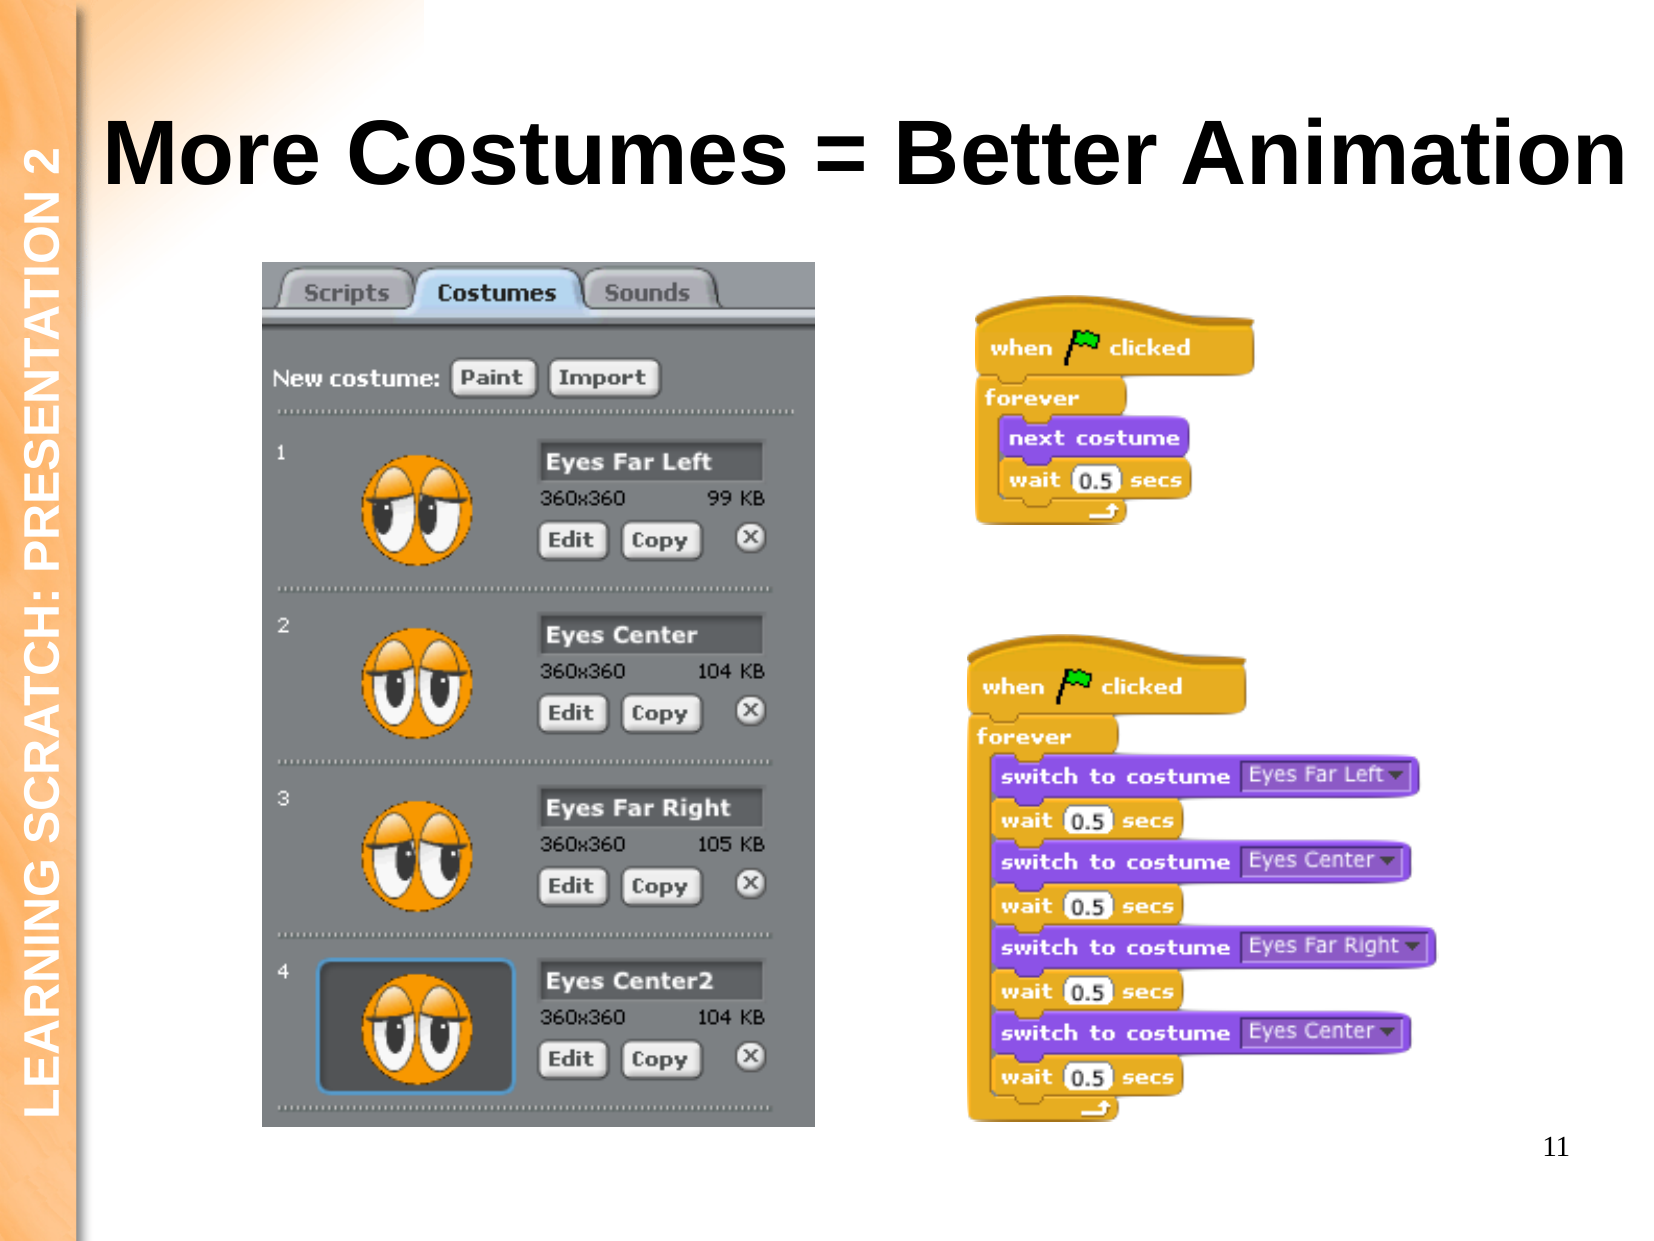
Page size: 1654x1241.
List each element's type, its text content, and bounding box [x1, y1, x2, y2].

title More Costumes = Better Animation [82, 56, 1651, 250]
picture [975, 295, 1257, 526]
picture [967, 634, 1439, 1122]
picture [0, 0, 815, 1241]
